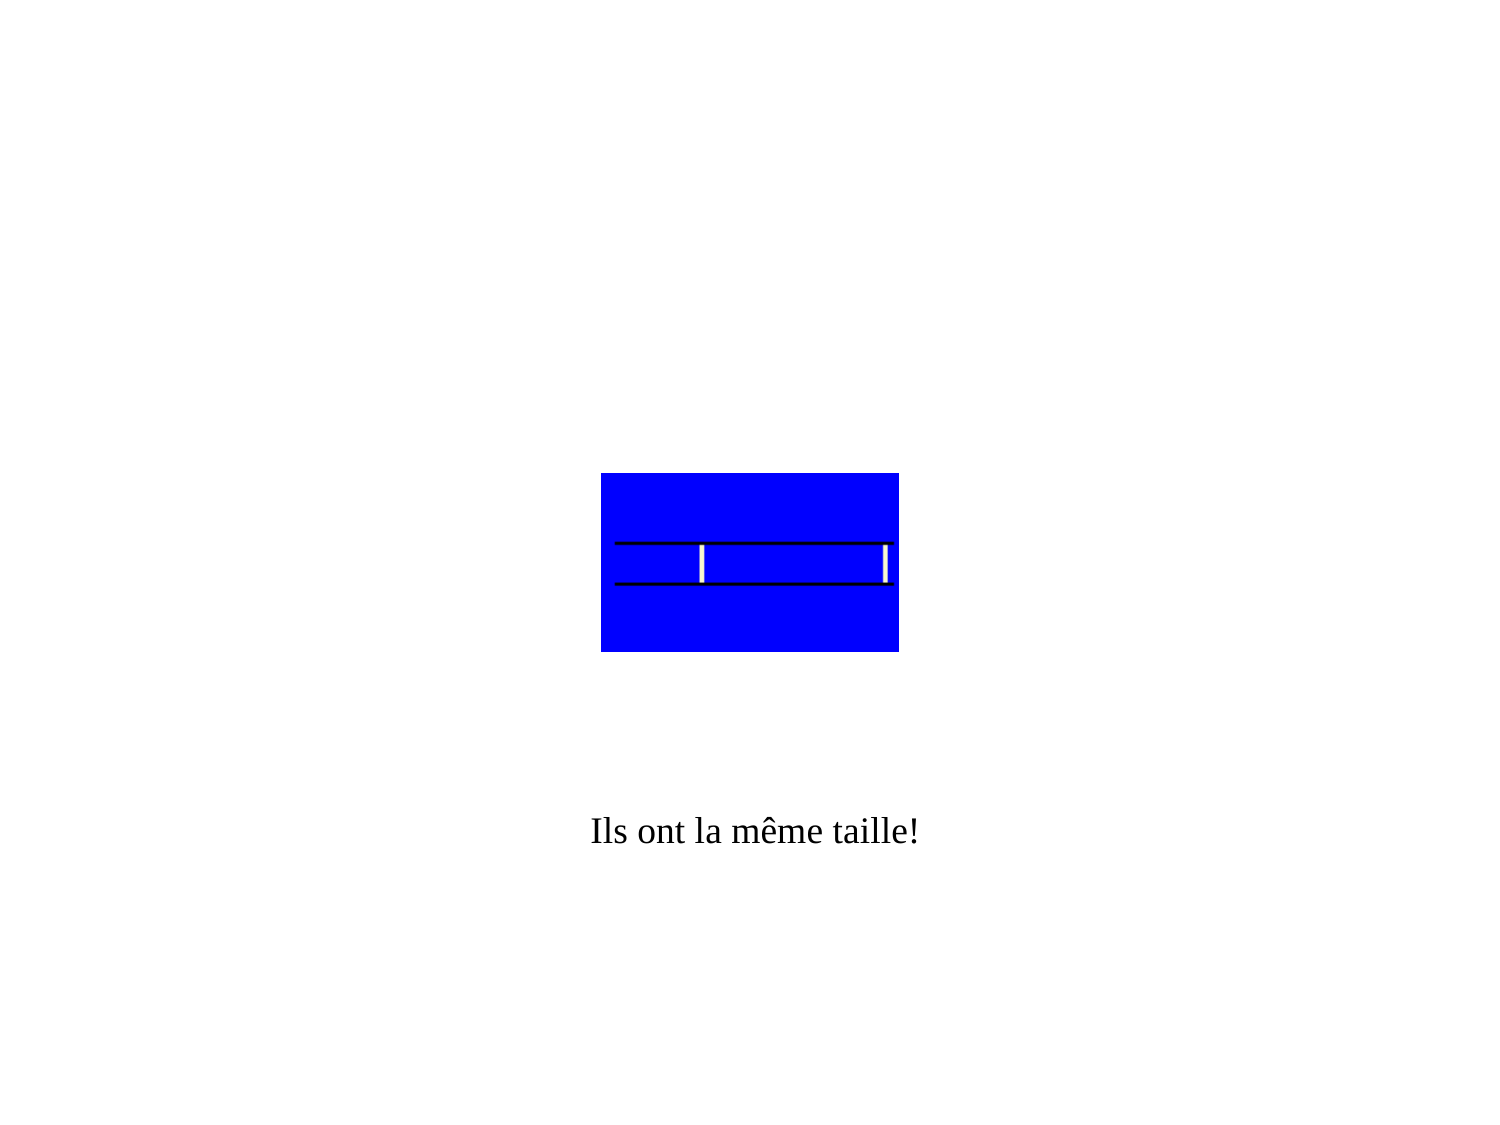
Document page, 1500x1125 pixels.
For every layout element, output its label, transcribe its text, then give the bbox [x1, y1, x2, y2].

text_box Ils ont la même taille! [395, 798, 1117, 860]
picture [601, 473, 899, 652]
